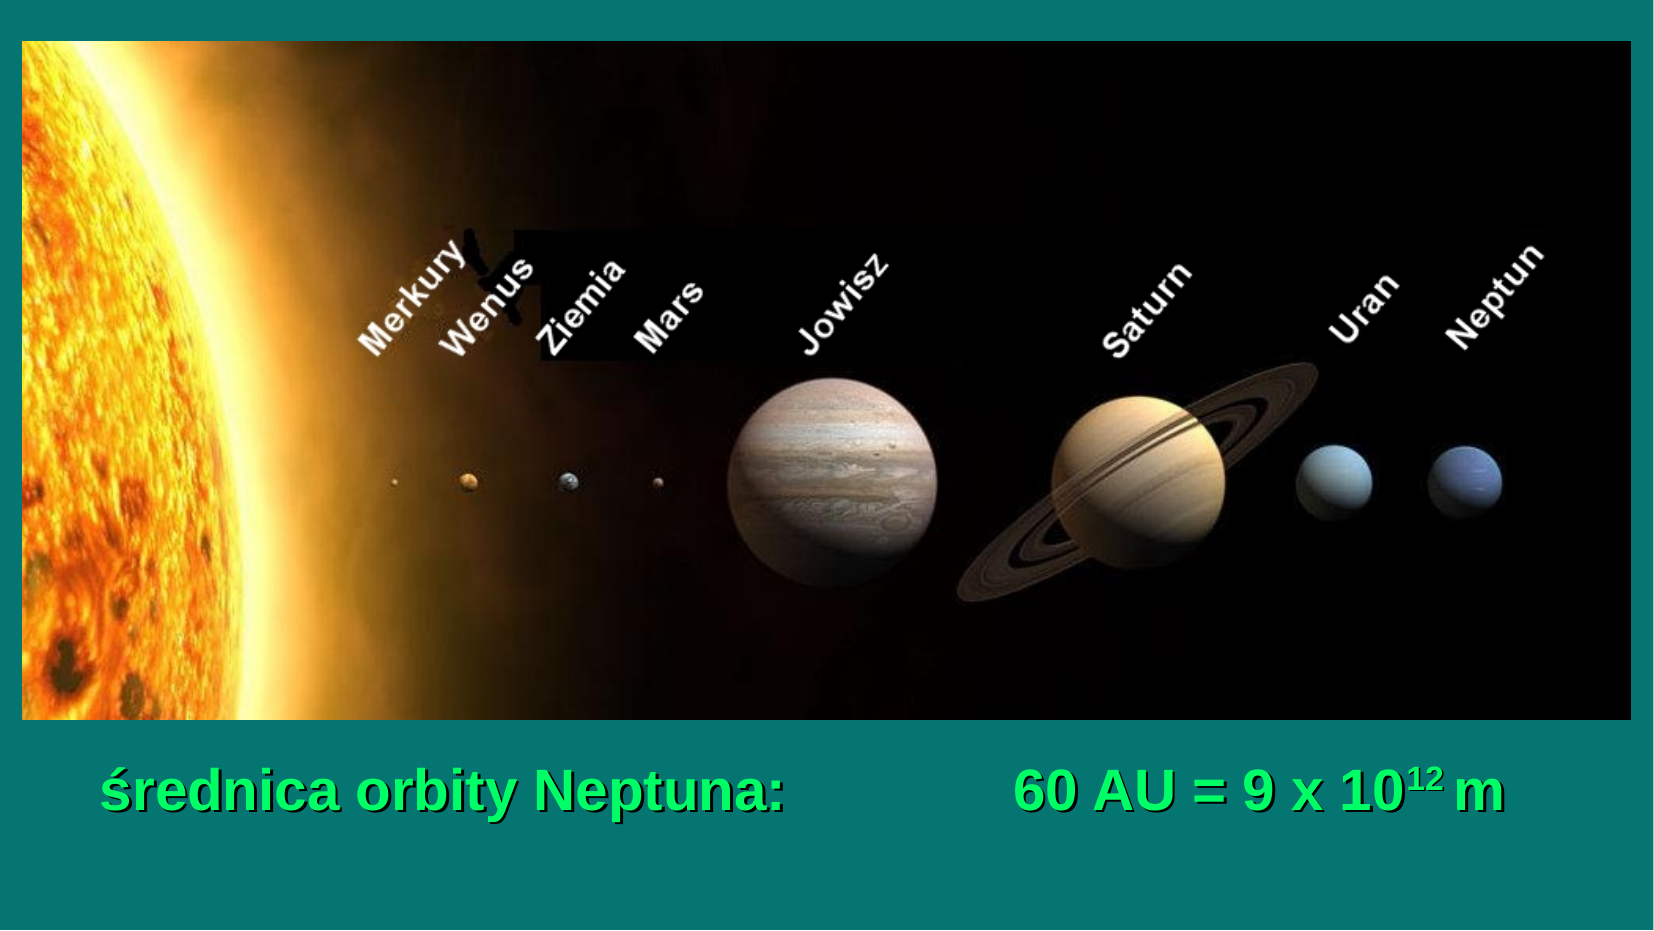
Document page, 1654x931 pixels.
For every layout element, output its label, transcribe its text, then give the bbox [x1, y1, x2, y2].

picture [22, 41, 1631, 720]
text_box średnica orbity Neptuna: 60 AU = 9 x 1012 m [85, 750, 1591, 830]
